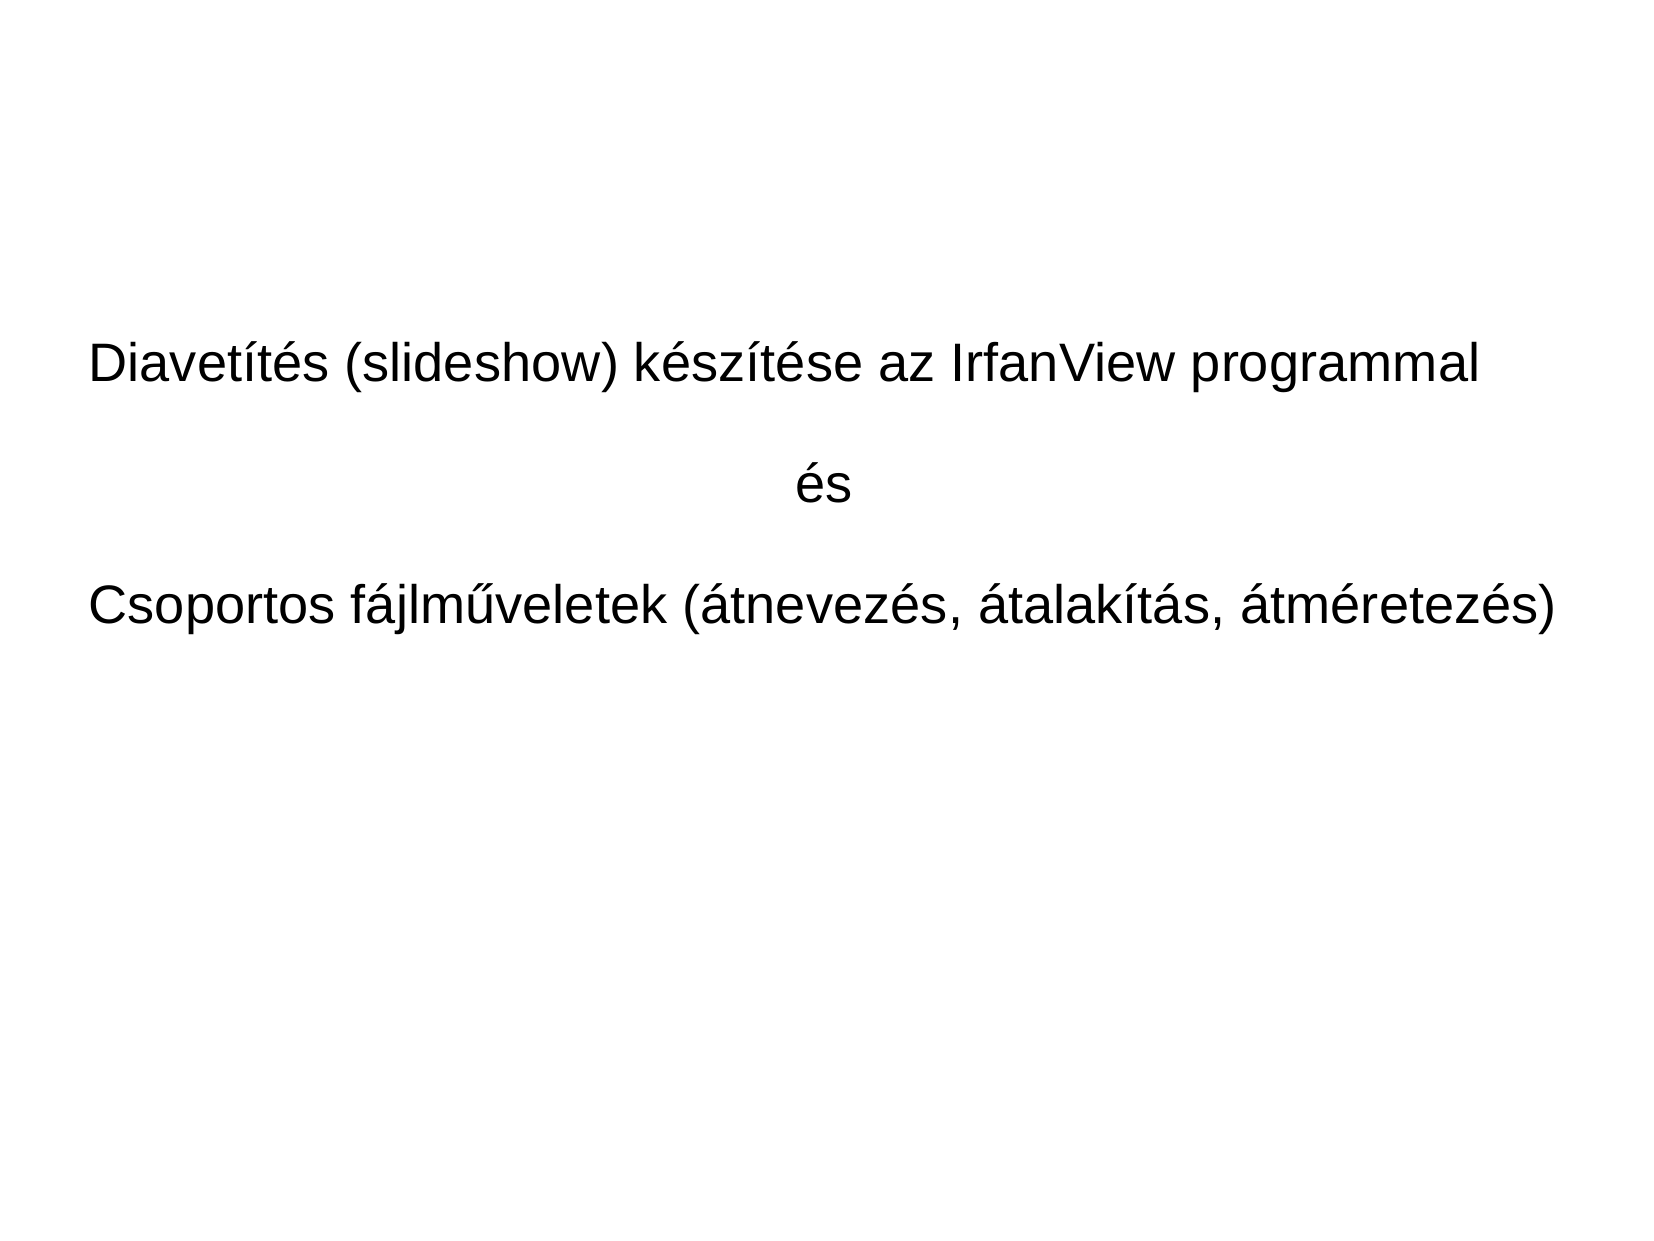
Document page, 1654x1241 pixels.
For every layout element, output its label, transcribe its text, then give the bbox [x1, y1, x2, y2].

text_box Diavetítés (slideshow) készítése az IrfanView programmal és Csoportos fájlműveletek (átnevezés, átalakítás, átméretezés) [73, 324, 1574, 643]
